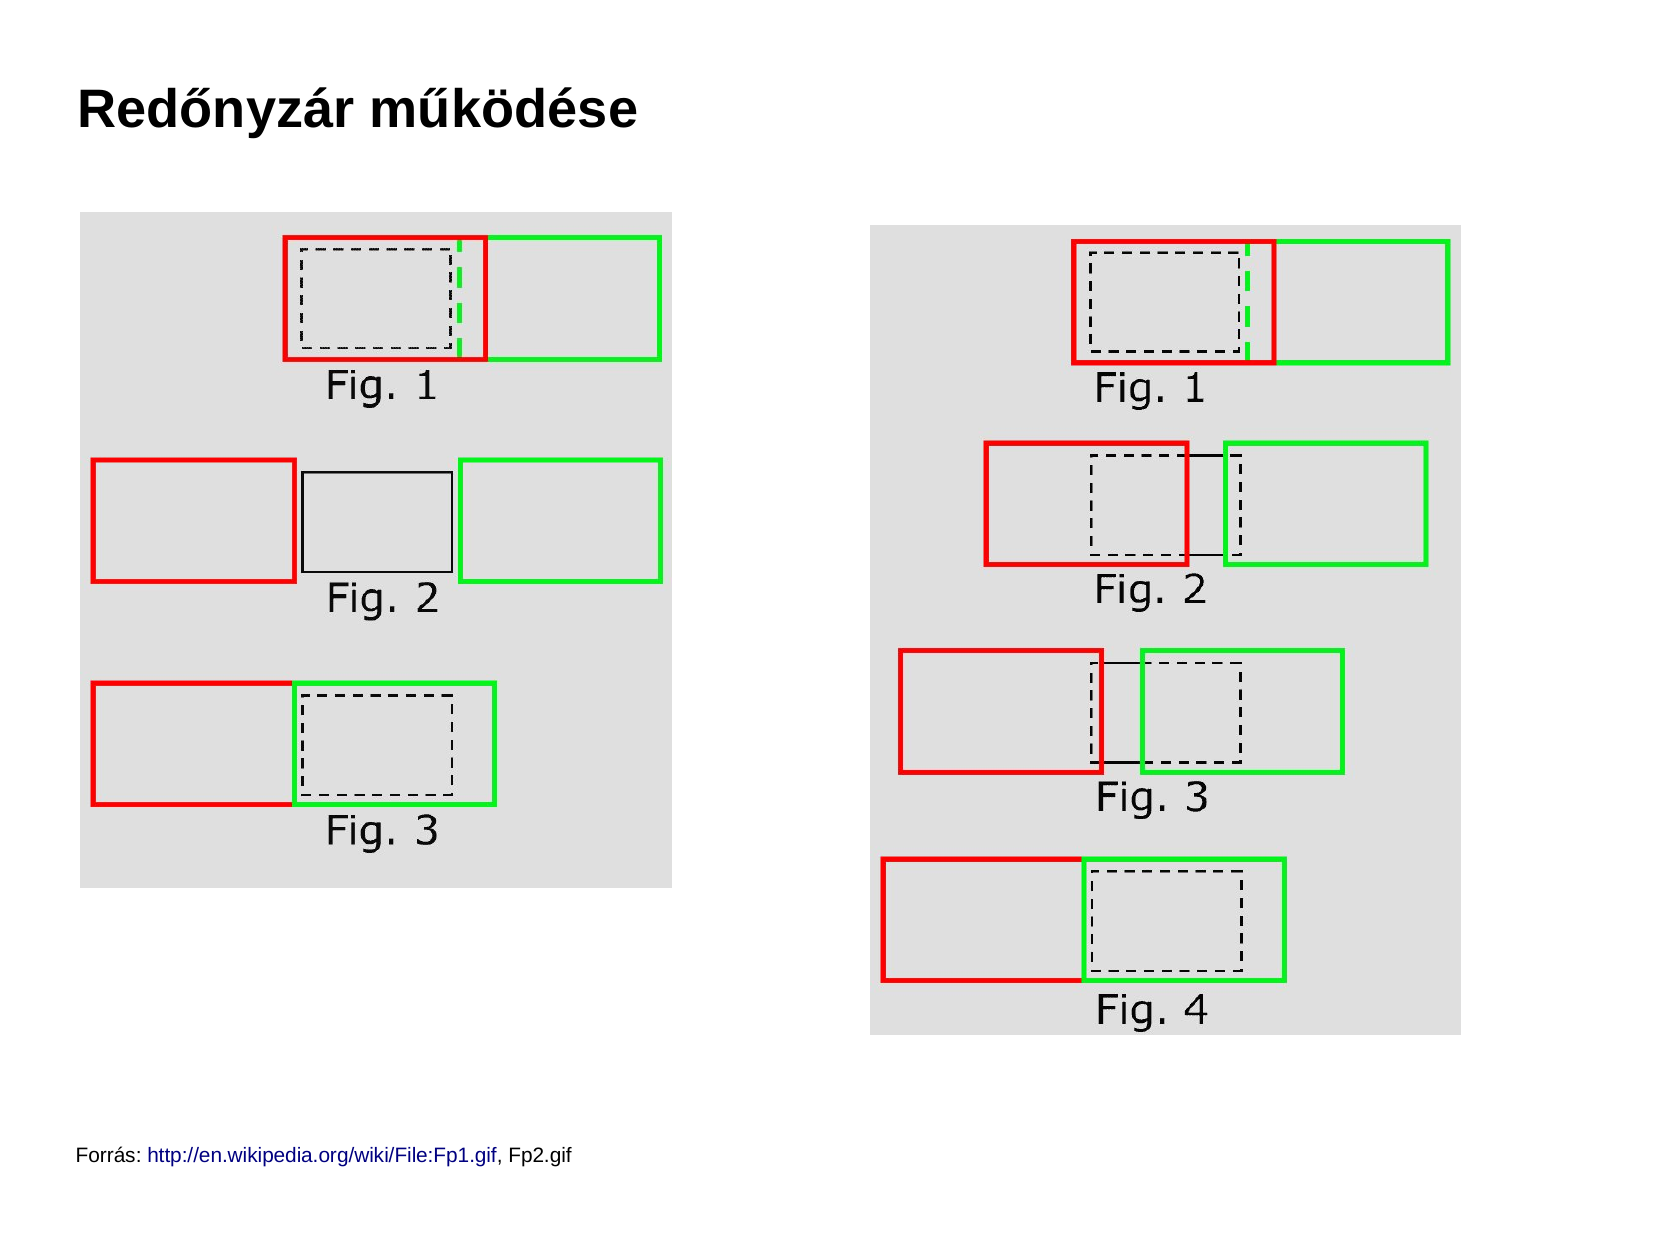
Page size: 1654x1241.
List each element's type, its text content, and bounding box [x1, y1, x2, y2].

picture [80, 212, 672, 888]
text_box Forrás: http://en.wikipedia.org/wiki/File:Fp1.gif, Fp2.gif [60, 1136, 587, 1217]
picture [870, 225, 1461, 1036]
text_box Redőnyzár működése [62, 70, 654, 148]
